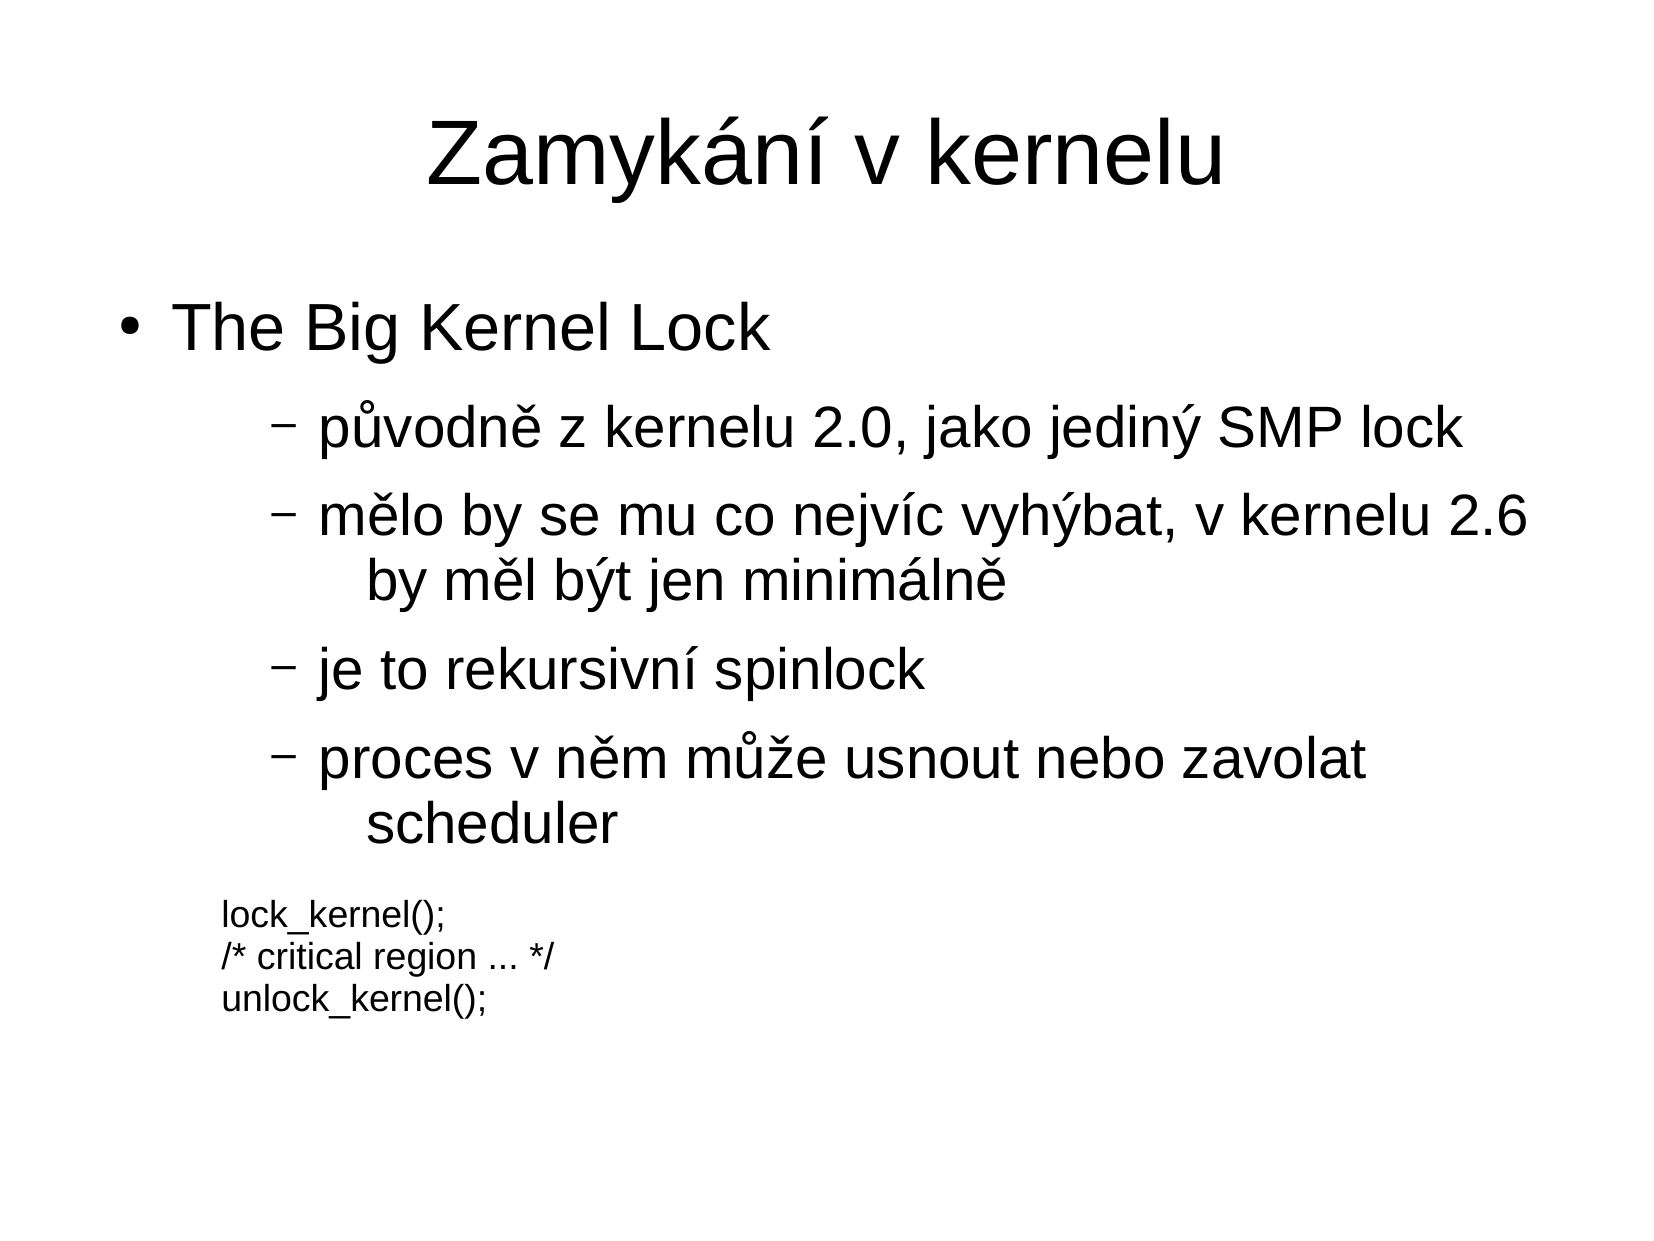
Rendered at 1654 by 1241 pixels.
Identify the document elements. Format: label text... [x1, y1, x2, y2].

text_box lock_kernel(); /* critical region ... */ unlock_kernel(); [206, 885, 1447, 1027]
list The Big Kernel Lock původně z kernelu 2.0, jako jediný SMP lock mělo by se mu co nejvíc vyhýbat, v kernelu 2.6 by měl být jen minimálně je to rekursivní spinlock proces v něm může usnout nebo zavolat scheduler [82, 290, 1571, 1109]
text_box [29, 649, 1182, 779]
title Zamykání v kernelu [82, 49, 1571, 257]
